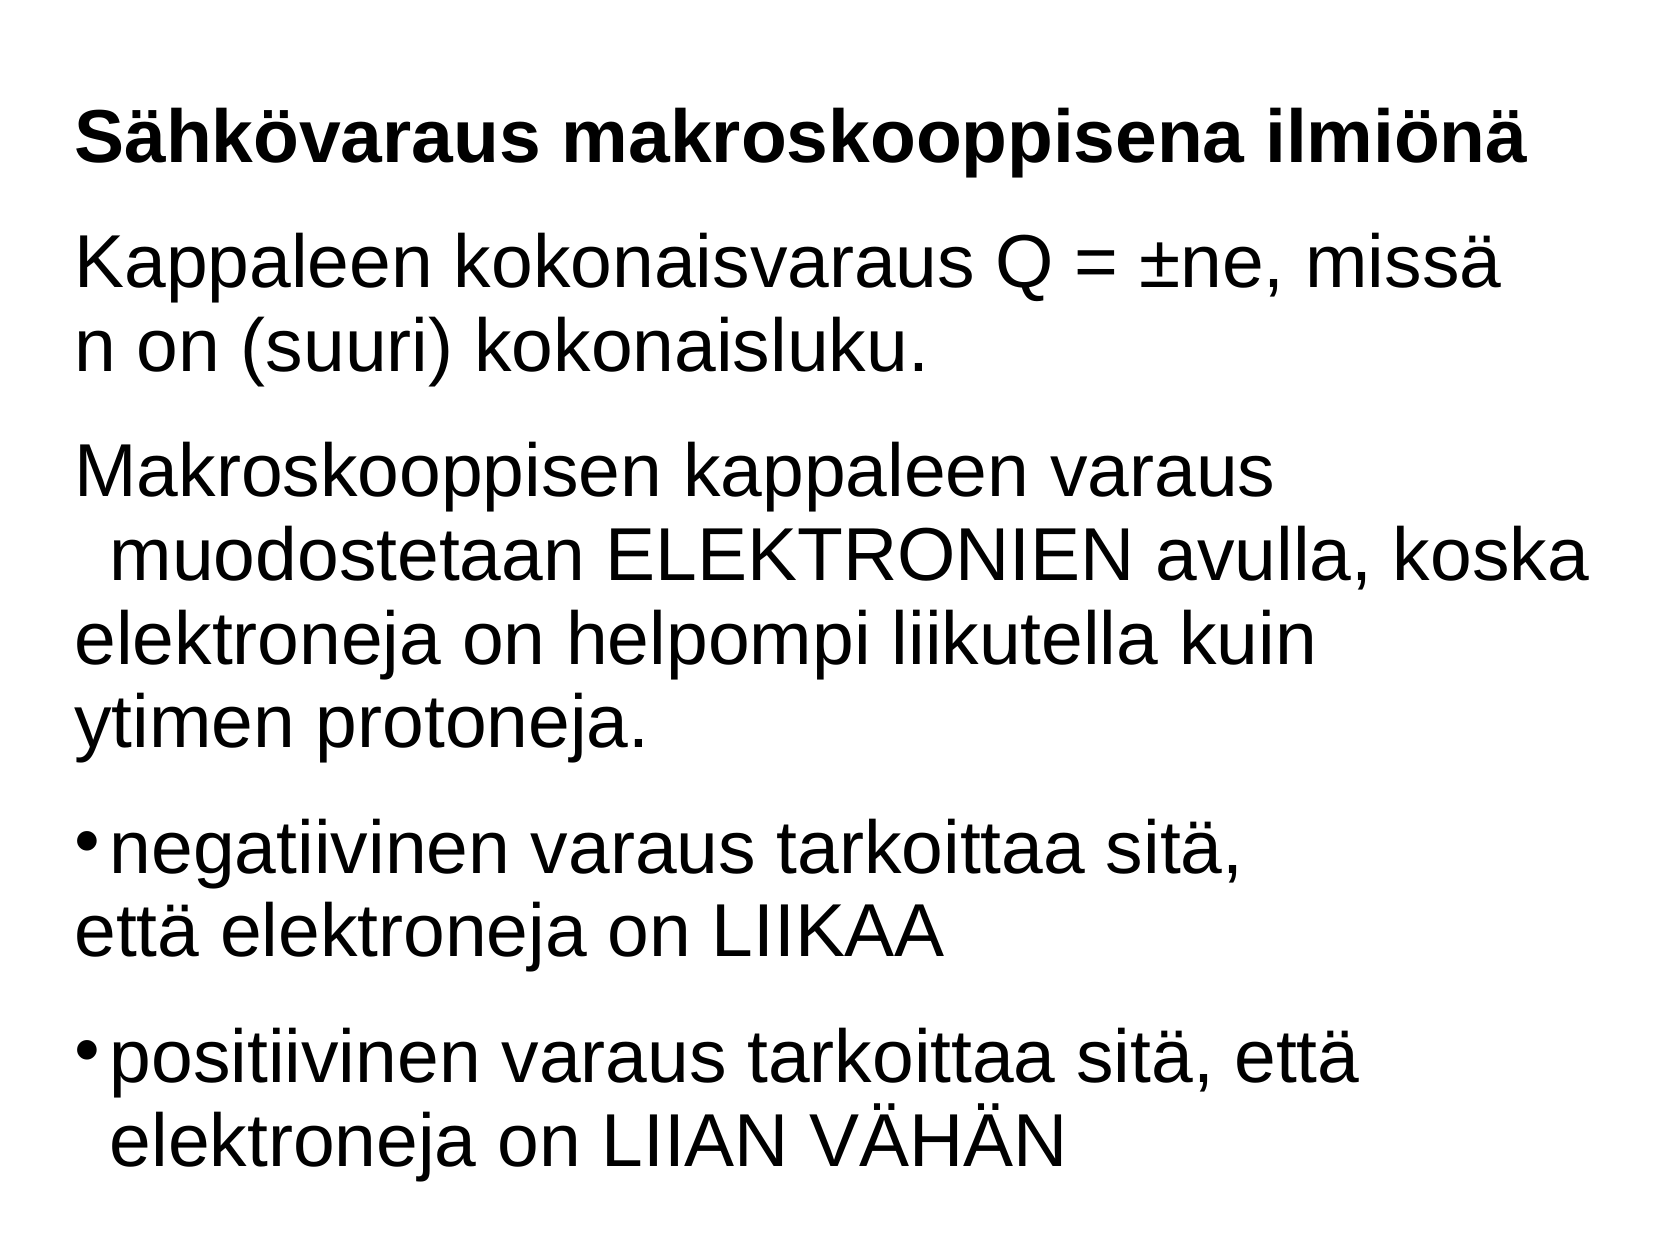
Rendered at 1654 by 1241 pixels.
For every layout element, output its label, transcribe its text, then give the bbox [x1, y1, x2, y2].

text_box Sähkövaraus makroskooppisena ilmiönä Kappaleen kokonaisvaraus Q = ±ne, missä n on (suuri) kokonaisluku. Makroskooppisen kappaleen varaus muodostetaan ELEKTRONIEN avulla, koska elektroneja on helpompi liikutella kuin ytimen protoneja. negatiivinen varaus tarkoittaa sitä, että elektroneja on LIIKAA positiivinen varaus tarkoittaa sitä, että elektroneja on LIIAN VÄHÄN [59, 82, 1654, 1241]
